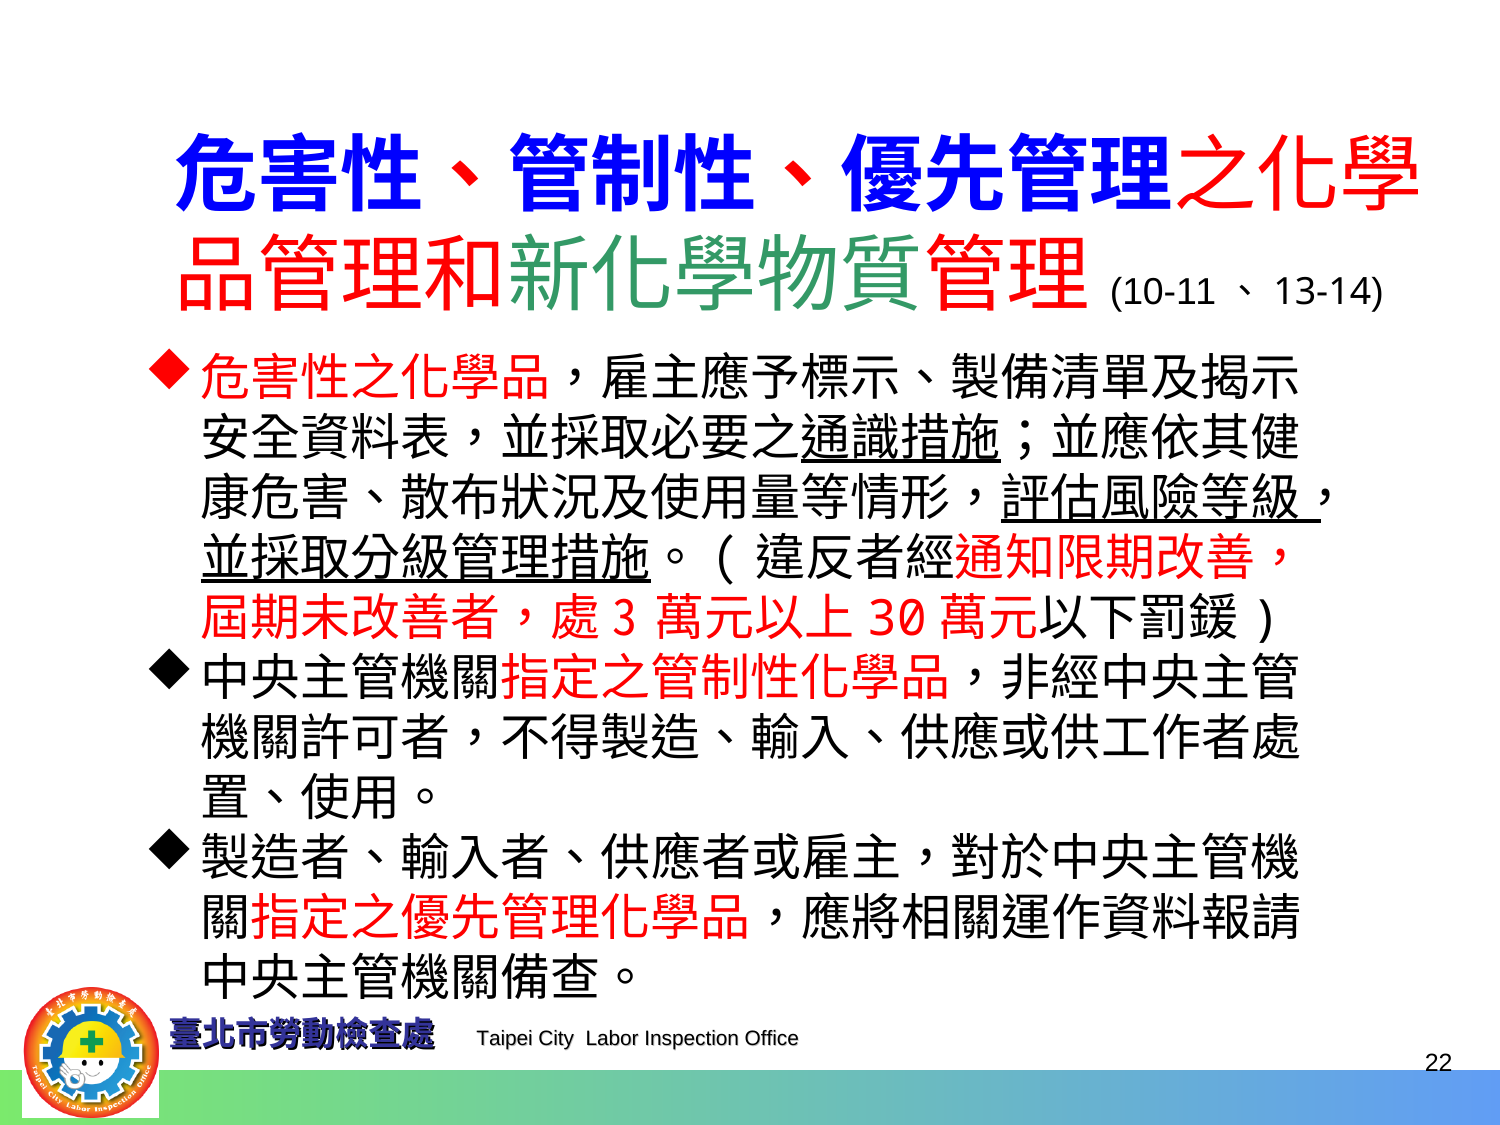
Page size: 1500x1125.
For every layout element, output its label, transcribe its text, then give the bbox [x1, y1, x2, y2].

text_box 危害性、管制性、優先管理之化學品管理和新化學物質管理(10-11、13-14) [159, 113, 1468, 374]
picture [22, 987, 159, 1118]
text_box 危害性之化學品，雇主應予標示、製備清單及揭示安全資料表，並採取必要之通識措施；並應依其健康危害、散布狀況及使用量等情形，評估風險等級，並採取分級管理措施。(違反者經通知限期改善，屆期未改善者，處3萬元以上30萬元以下罰鍰) 中央主管機關指定之管制性化學品，非經中央主管機關許可者，不得製造、輸入、供應或供工作者處置、使用。 製造者、輸入者、供應者或雇主，對於中央主管機關指定之優先管理化學品，應將相關運作資料報請中央主管機關備查。 [129, 337, 1337, 1074]
text_box <編號> [1155, 1024, 1468, 1100]
